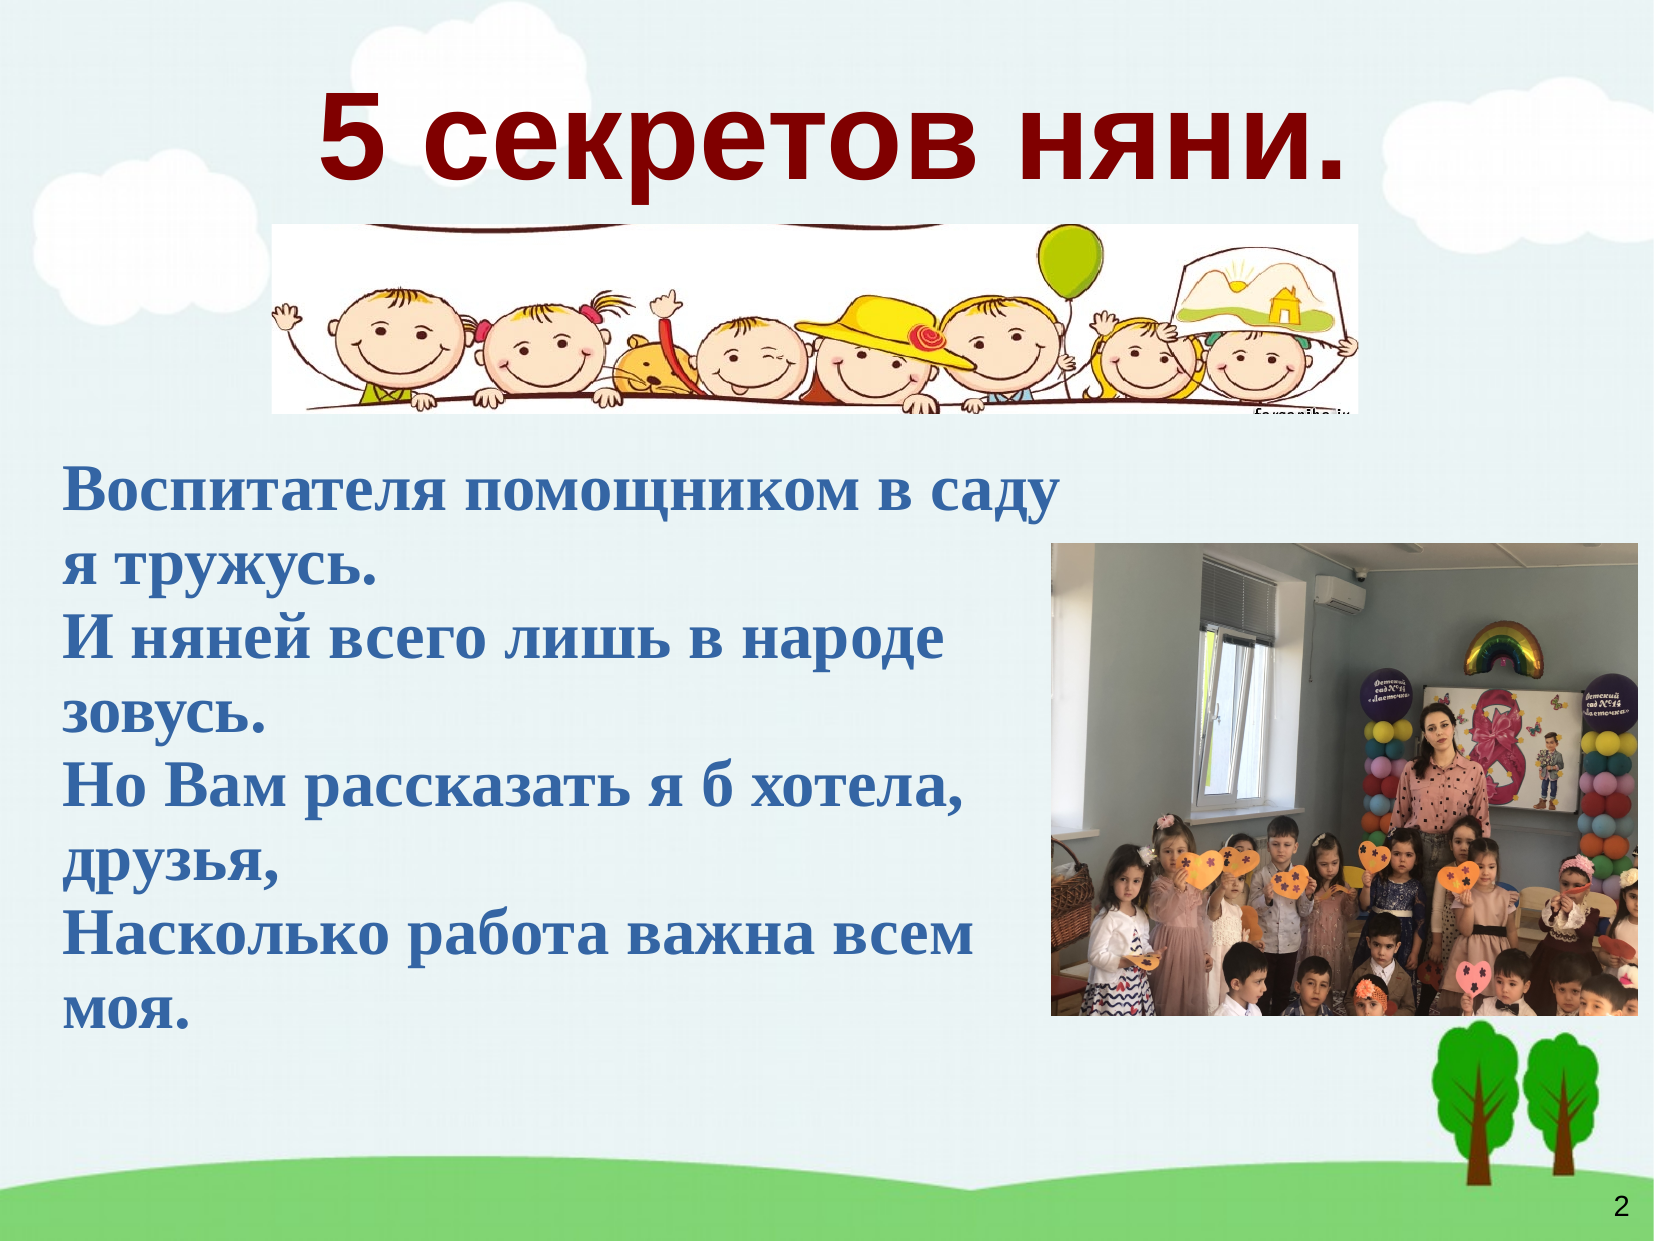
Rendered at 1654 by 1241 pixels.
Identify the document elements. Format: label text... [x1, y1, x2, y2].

text_box Воспитателя помощником в саду я тружусь. И няней всего лишь в народе зовусь. Но Вам рассказать я б хотела, друзья, Насколько работа важна всем моя. [47, 443, 1111, 1073]
picture [0, 0, 1654, 1241]
text_box 5 секретов няни. [303, 59, 1366, 225]
